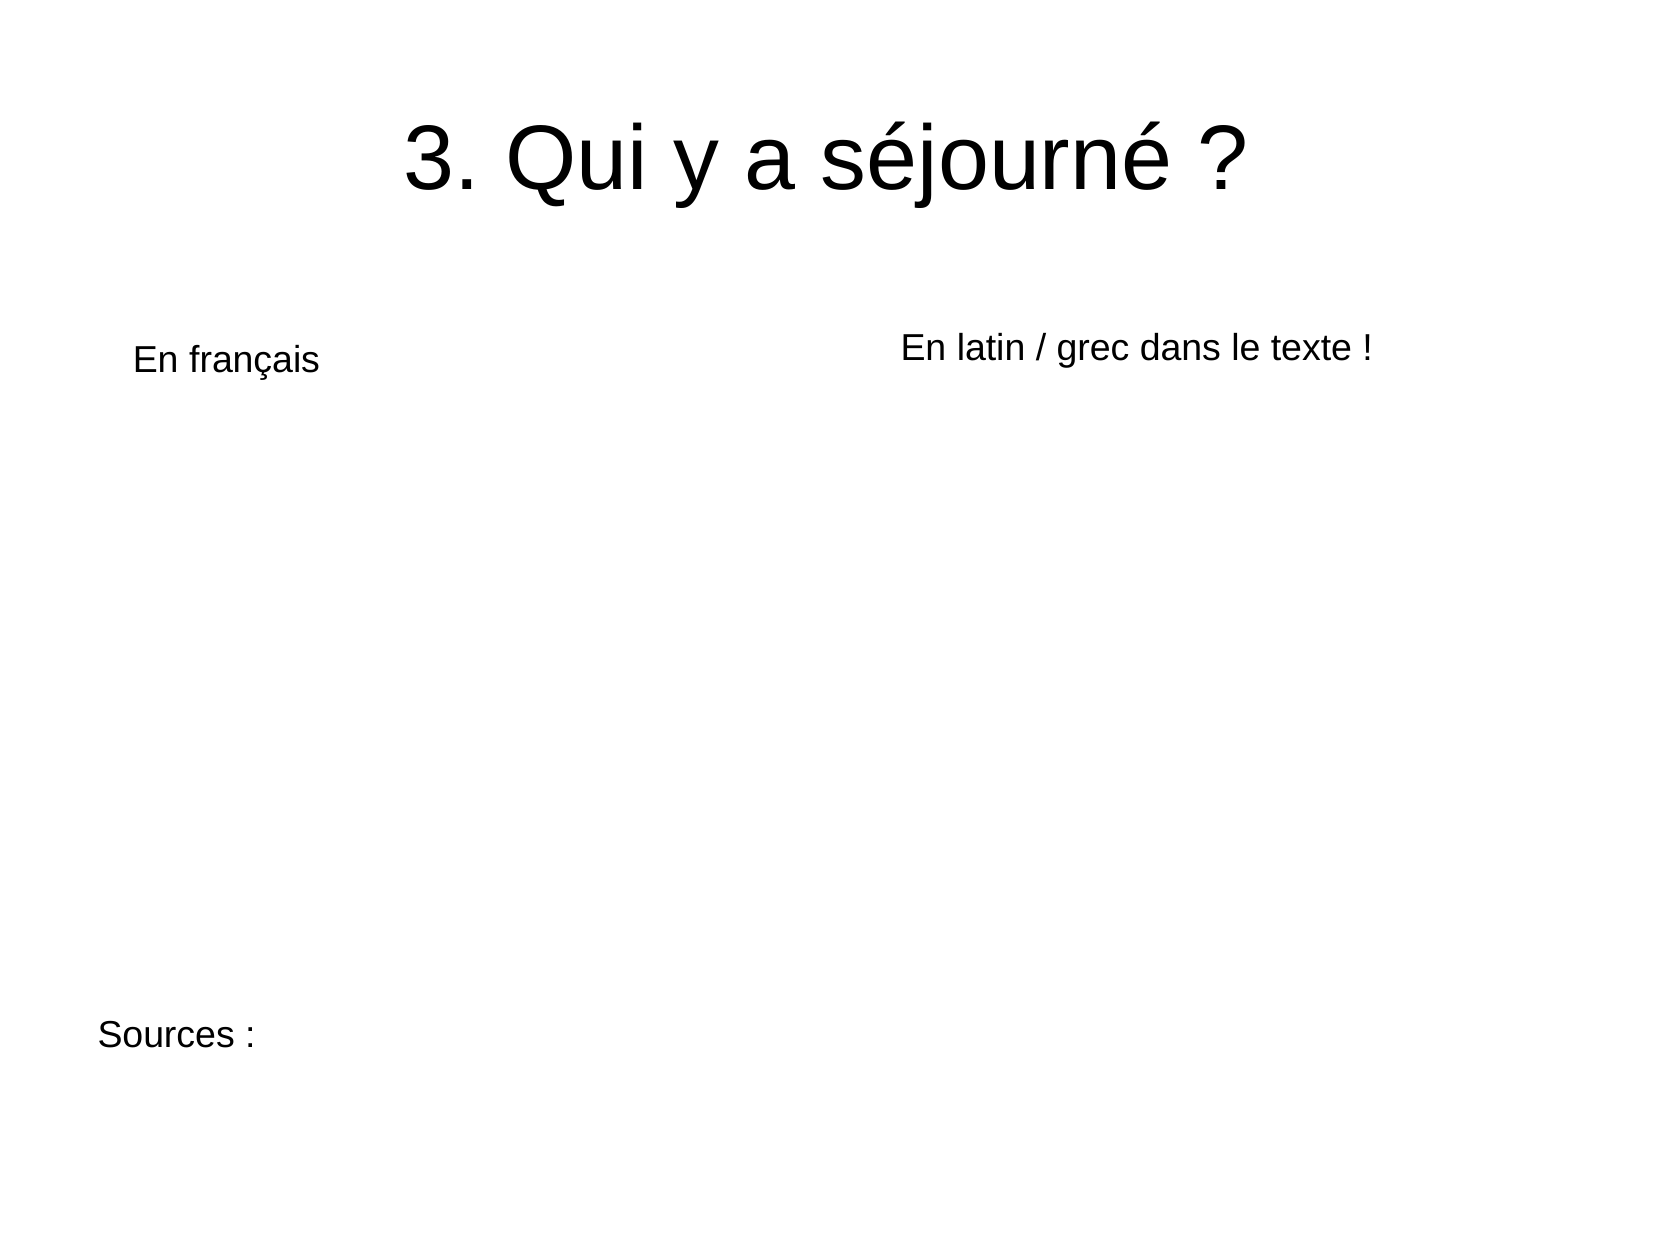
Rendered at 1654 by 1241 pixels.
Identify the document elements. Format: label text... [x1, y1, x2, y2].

text_box Sources : [82, 1006, 1099, 1063]
title 3. Qui y a séjourné ? [82, 49, 1571, 257]
text_box En français [118, 330, 804, 724]
text_box En latin / grec dans le texte ! [885, 318, 1583, 376]
